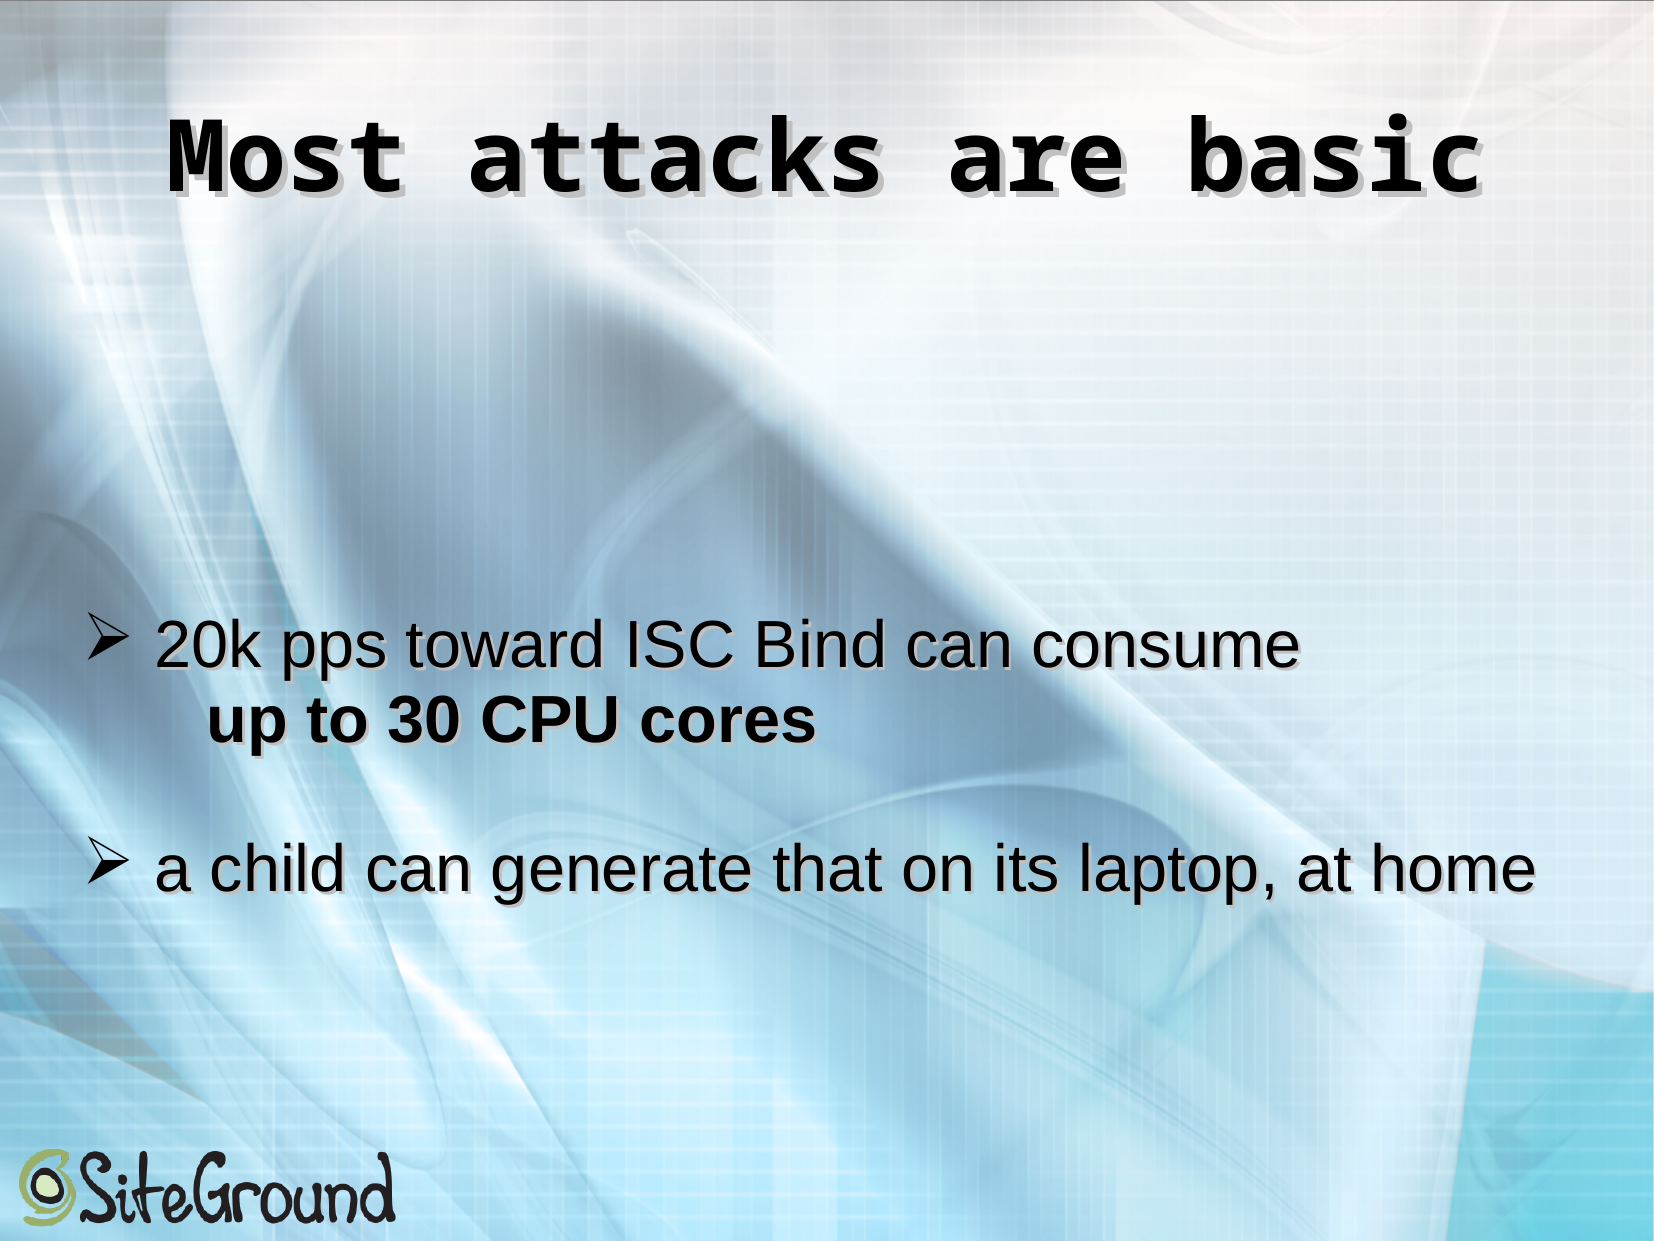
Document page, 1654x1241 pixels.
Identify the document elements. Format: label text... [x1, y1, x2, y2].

picture [15, 1145, 396, 1233]
title Most attacks are basic [82, 49, 1571, 257]
subtitle 20k pps toward ISC Bind can consume up to 30 CPU cores a child can generate that on its laptop, at home [82, 290, 1571, 1186]
